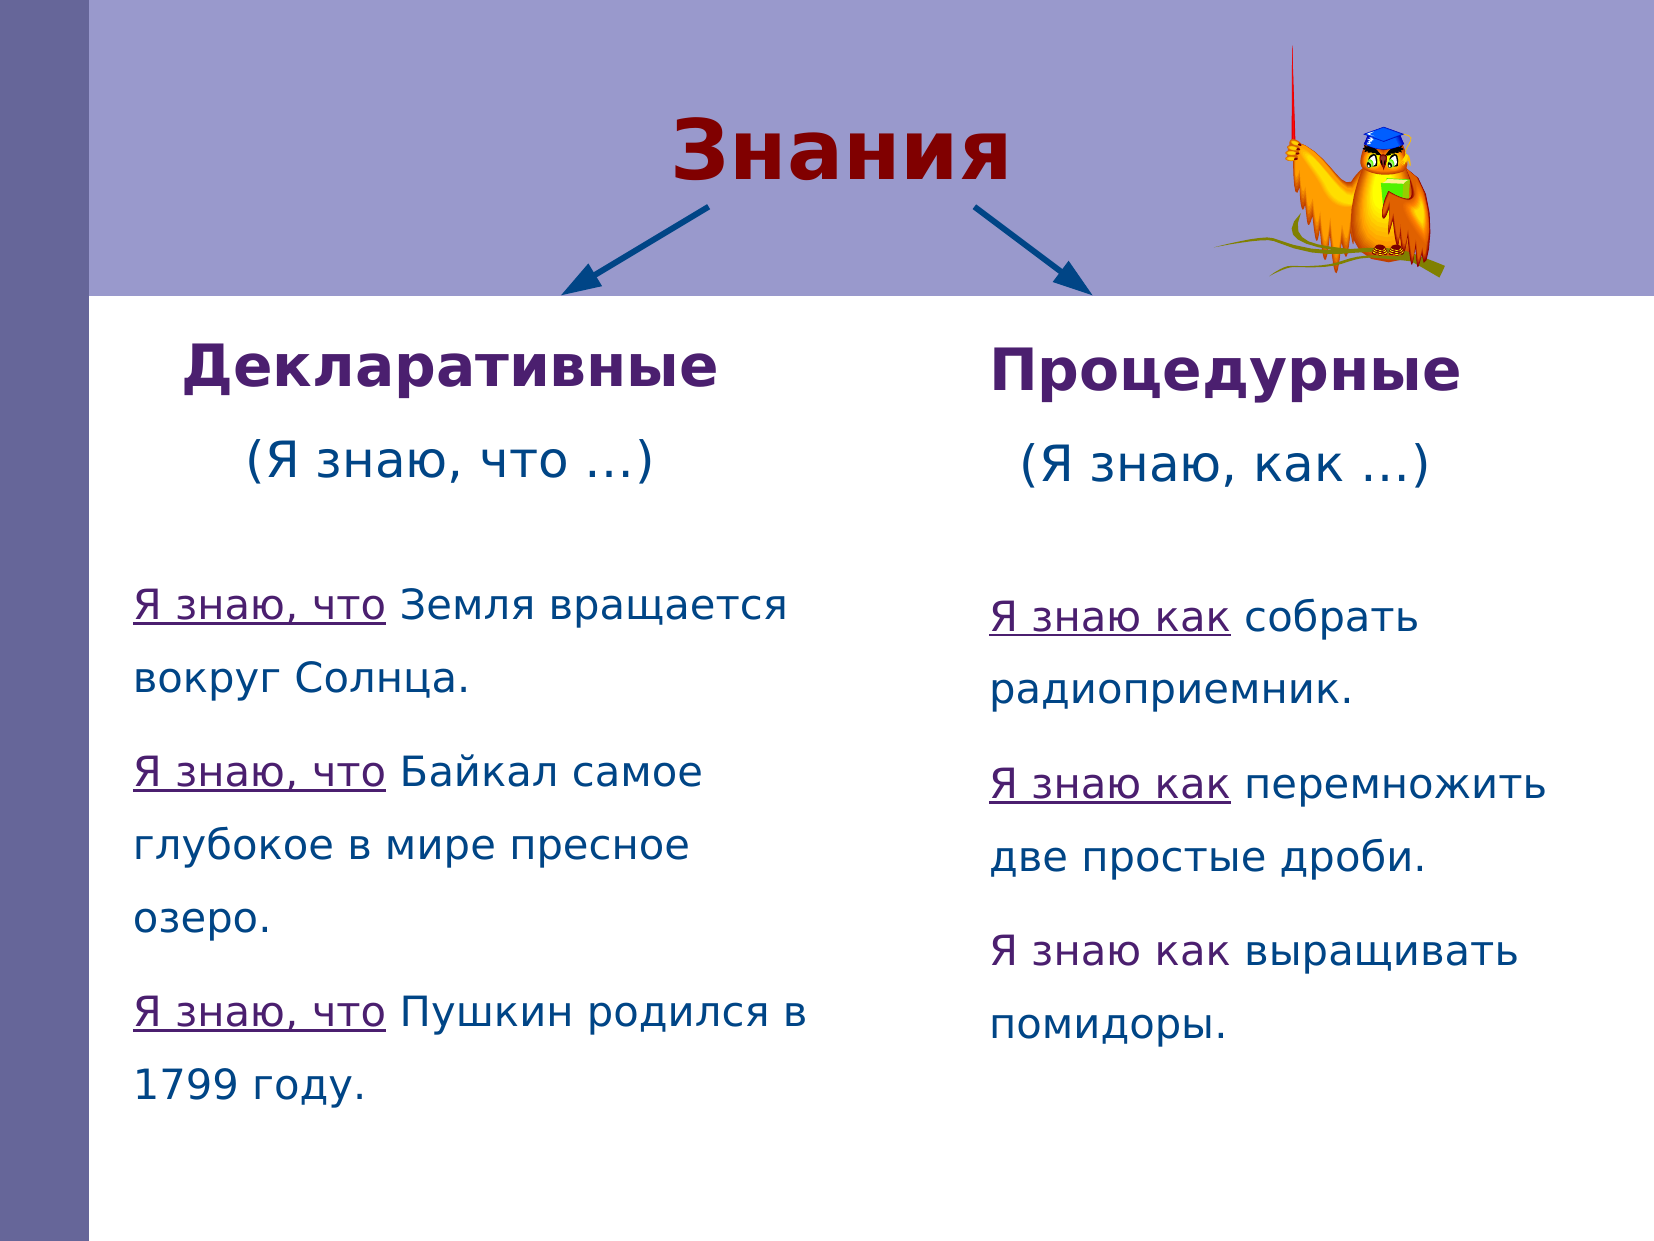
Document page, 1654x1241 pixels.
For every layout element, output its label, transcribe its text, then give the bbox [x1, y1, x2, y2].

text_box Процедурные (Я знаю, как …) [944, 329, 1506, 502]
text_box Декларативные (Я знаю, что …) [162, 324, 739, 532]
text_box Знания [472, 94, 1211, 207]
text_box Я знаю, что Земля вращается вокруг Солнца. Я знаю, что Байкал самое глубокое в мире пресное озеро. Я знаю, что Пушкин родился в 1799 году. [118, 549, 857, 1093]
text_box Я знаю как собрать радиоприемник. Я знаю как перемножить две простые дроби. Я знаю как выращивать помидоры. [974, 561, 1595, 1032]
picture [1213, 45, 1447, 296]
